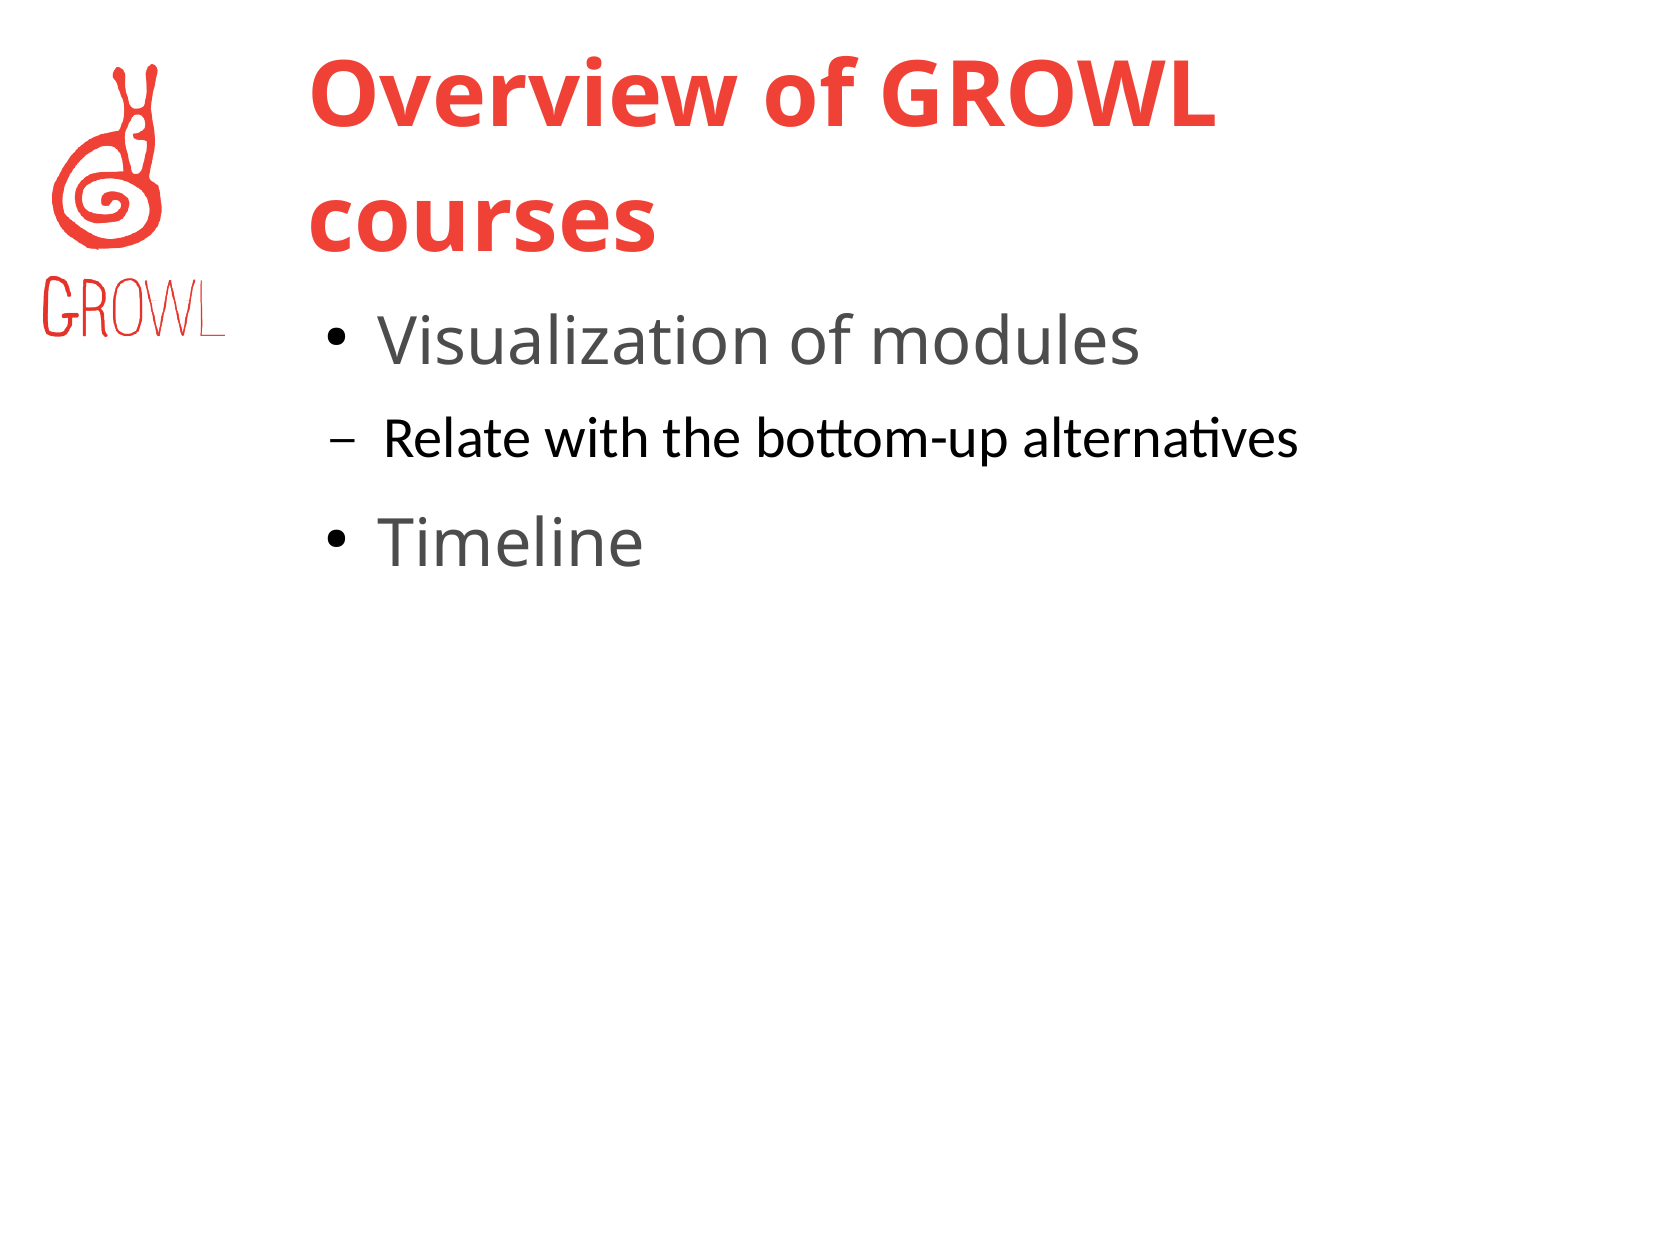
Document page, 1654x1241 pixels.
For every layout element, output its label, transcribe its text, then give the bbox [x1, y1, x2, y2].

picture [43, 64, 225, 337]
title Overview of GROWL courses [307, 45, 1571, 261]
list Visualization of modules Relate with the bottom-up alternatives Timeline [306, 293, 1538, 1013]
